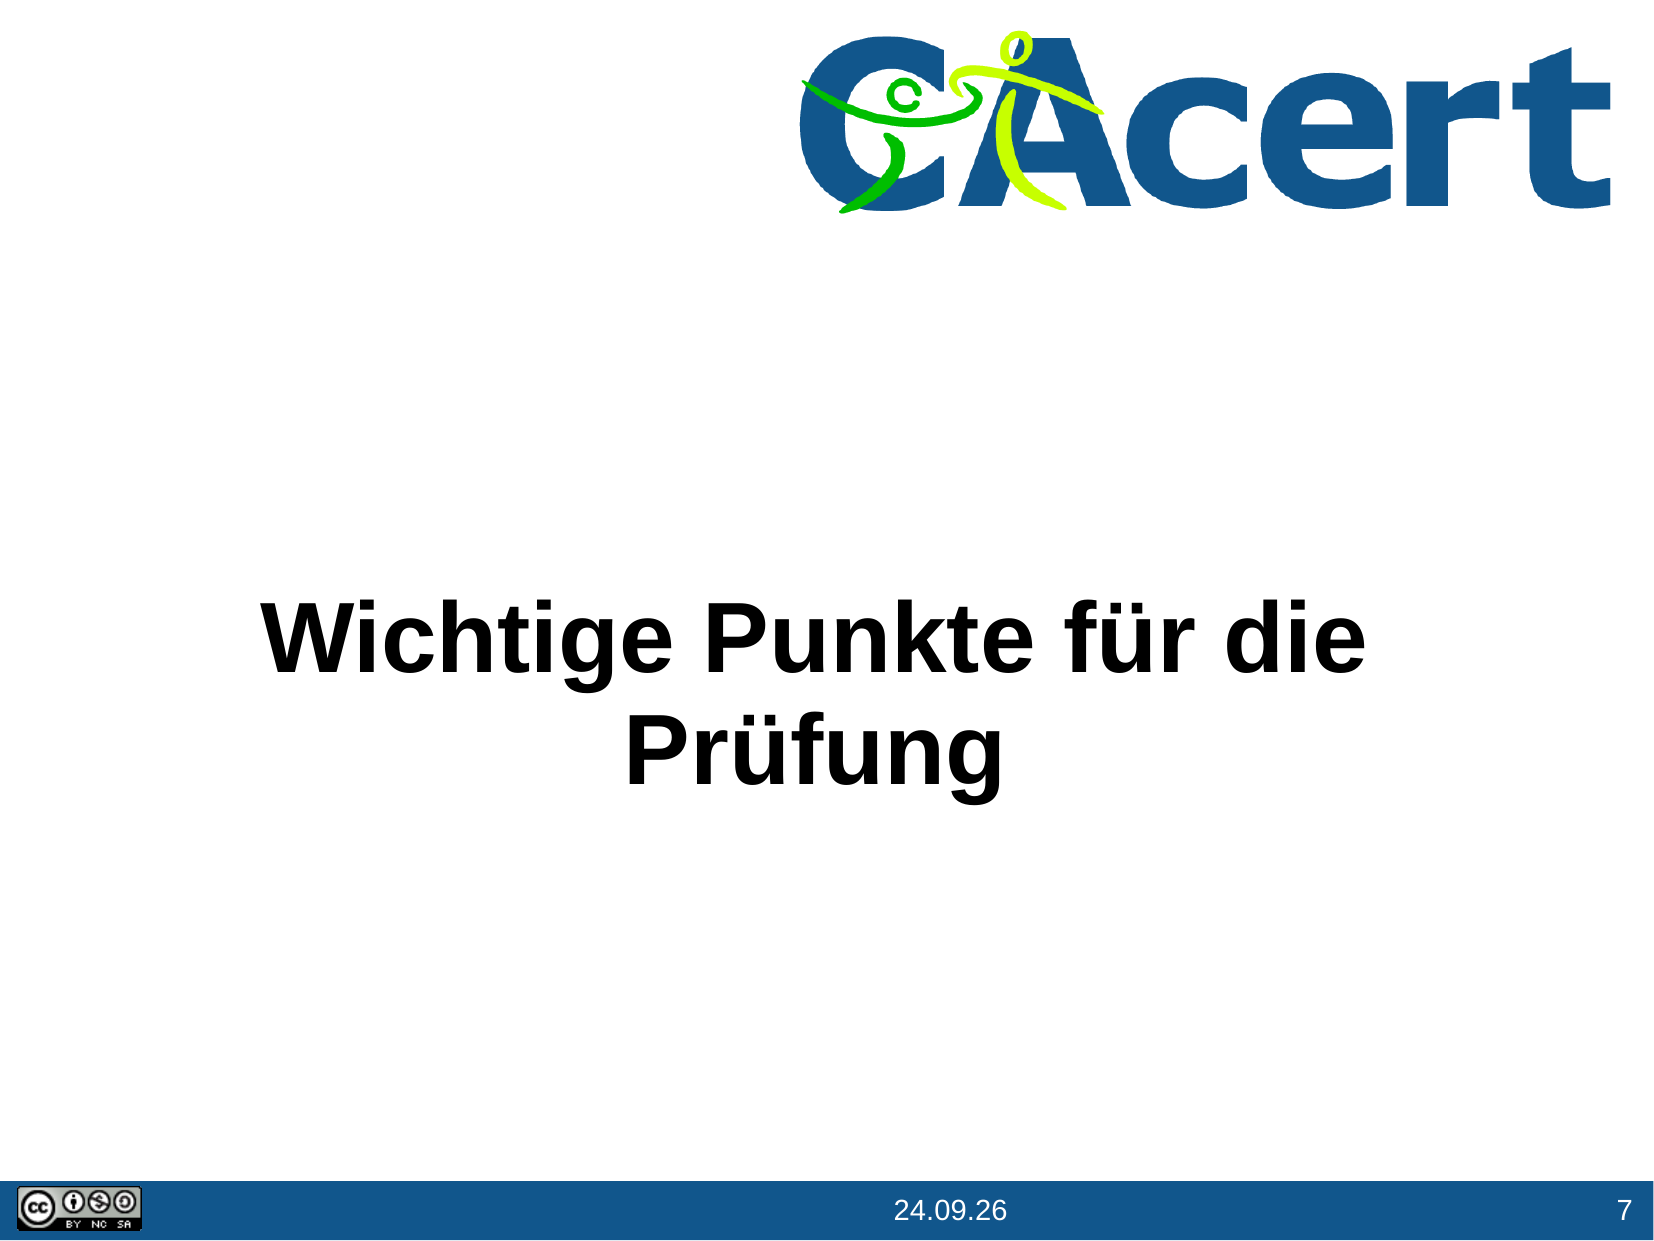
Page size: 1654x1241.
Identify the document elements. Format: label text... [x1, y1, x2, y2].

title Wichtige Punkte für die Prüfung [70, 265, 1560, 1123]
picture [797, 27, 1613, 215]
picture [17, 1186, 142, 1231]
